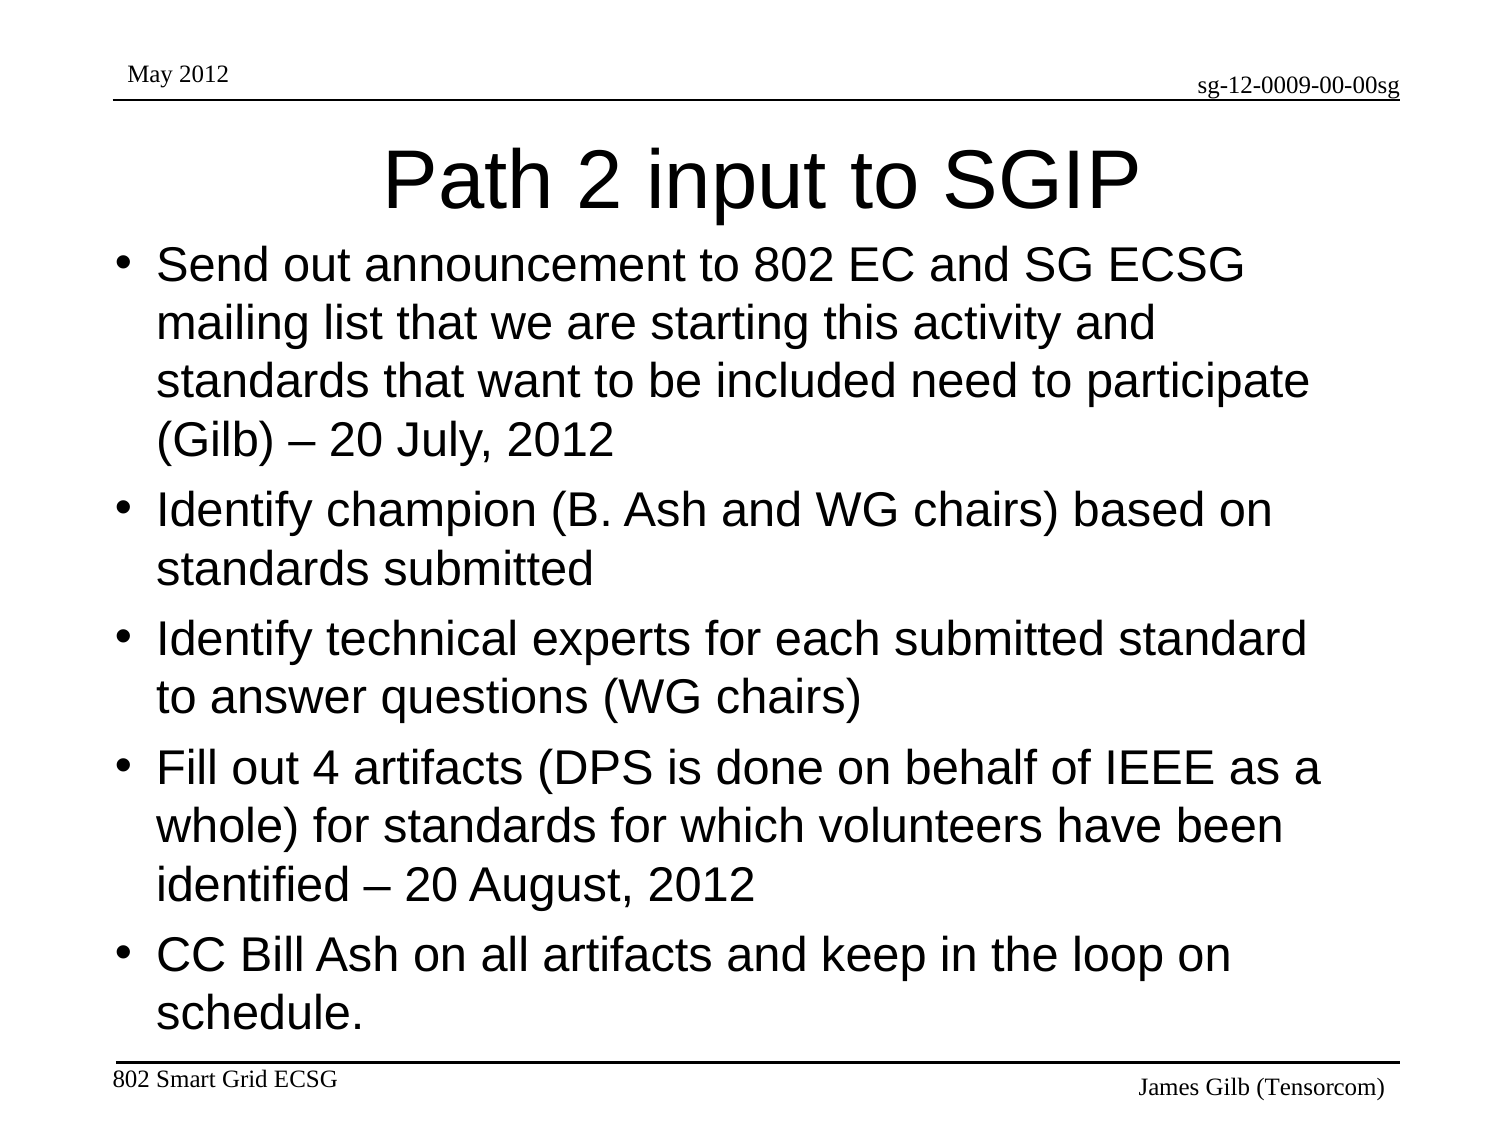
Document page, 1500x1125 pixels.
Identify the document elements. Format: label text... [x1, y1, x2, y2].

list Send out announcement to 802 EC and SG ECSG mailing list that we are starting this activity and standards that want to be included need to participate (Gilb) – 20 July, 2012 Identify champion (B. Ash and WG chairs) based on standards submitted Identify technical experts for each submitted standard to answer questions (WG chairs) Fill out 4 artifacts (DPS is done on behalf of IEEE as a whole) for standards for which volunteers have been identified – 20 August, 2012 CC Bill Ash on all artifacts and keep in the loop on schedule. [99, 224, 1375, 1051]
title Path 2 input to SGIP [125, 112, 1401, 238]
